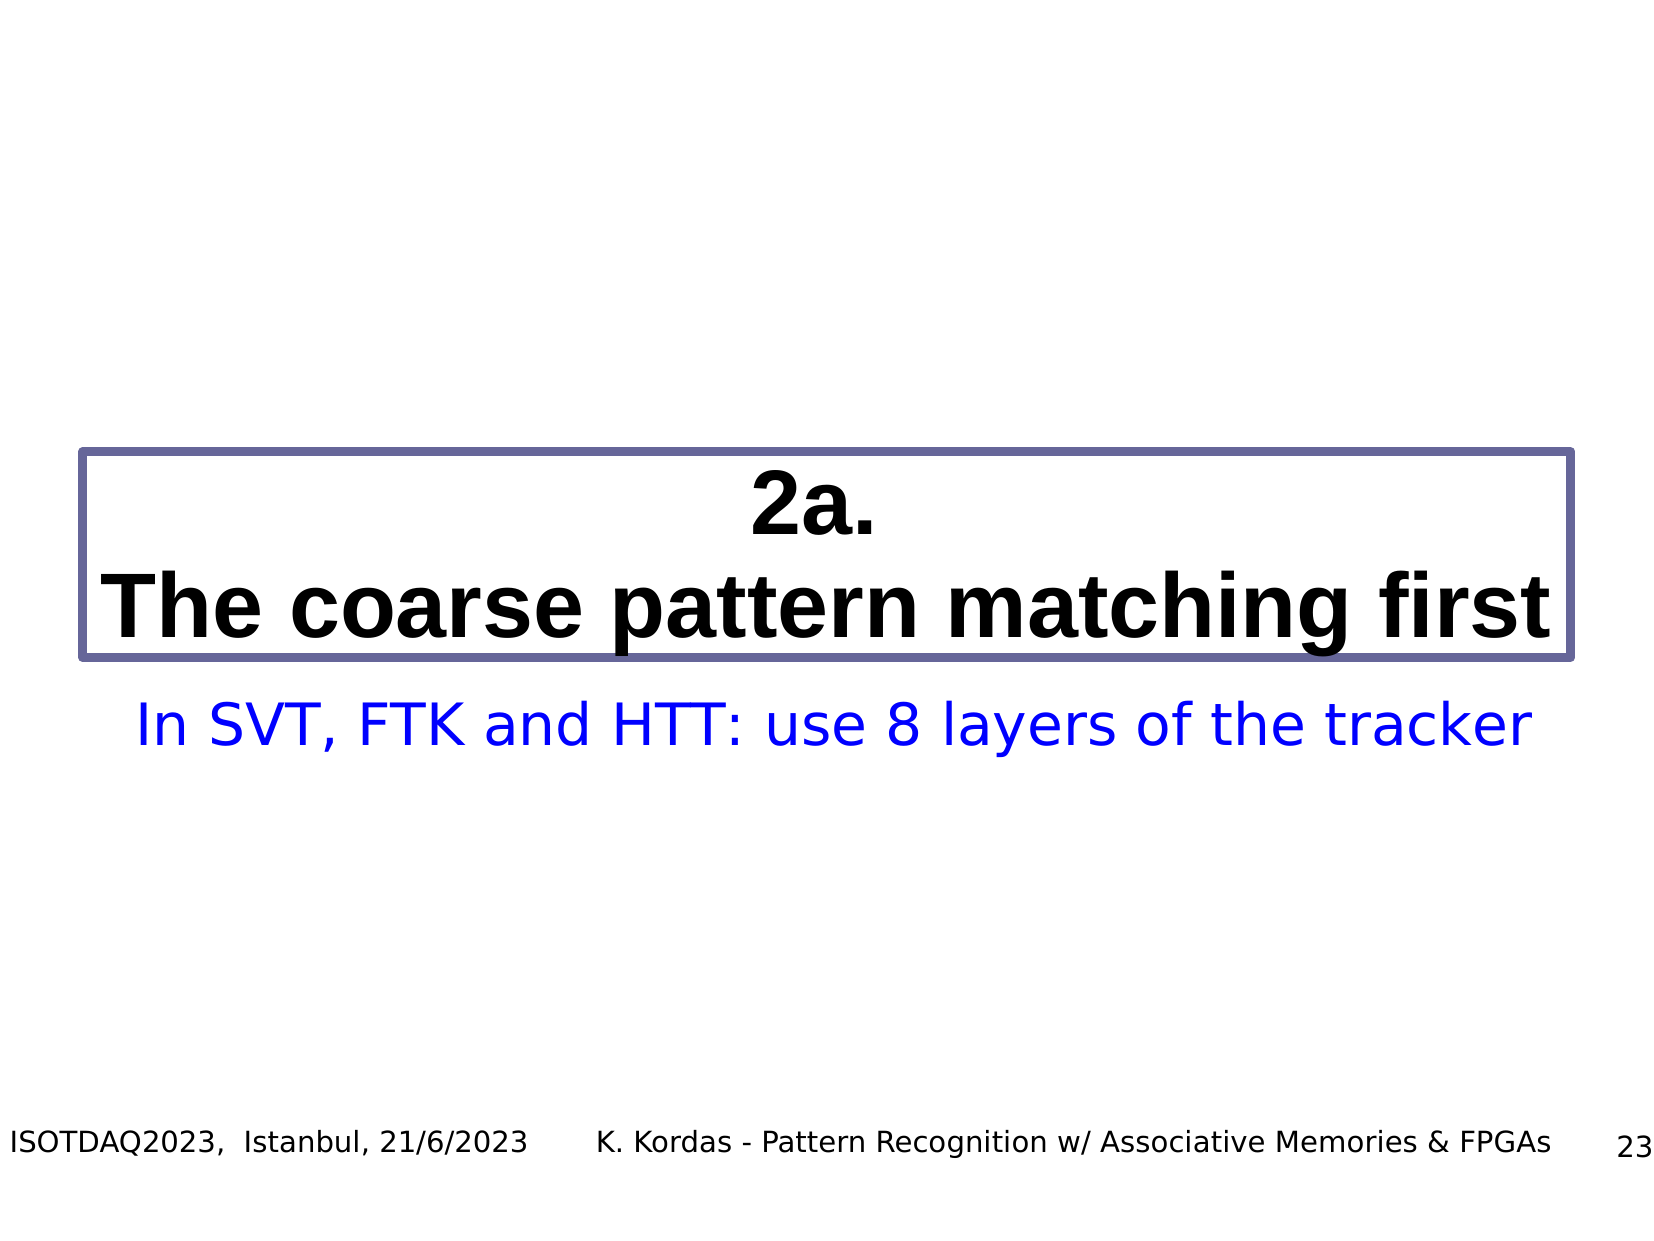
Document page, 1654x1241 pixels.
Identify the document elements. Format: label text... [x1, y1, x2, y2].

text_box In SVT, FTK and HTT: use 8 layers of the tracker [120, 684, 1549, 835]
title 2a. The coarse pattern matching first [82, 451, 1571, 658]
